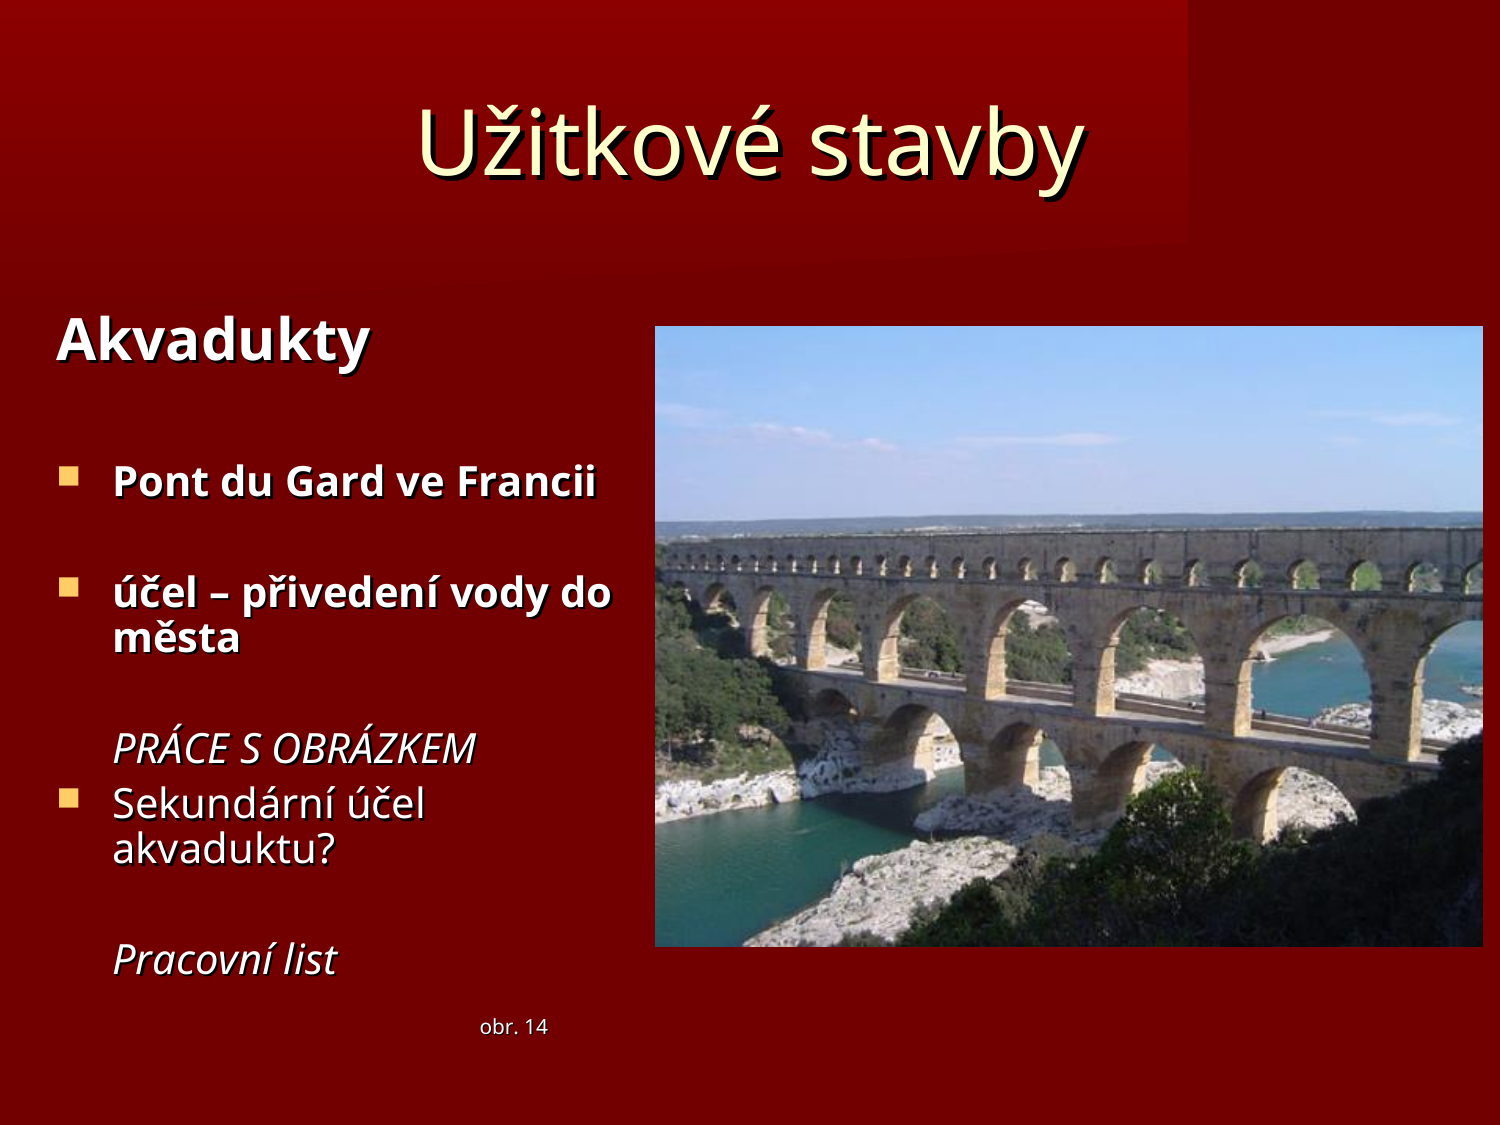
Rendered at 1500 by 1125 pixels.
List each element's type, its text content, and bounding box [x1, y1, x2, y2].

text_box [655, 326, 1483, 947]
list Akvadukty Pont du Gard ve Francii účel – přivedení vody do města PRÁCE S OBRÁZKEM Sekundární účel akvaduktu? Pracovní list obr. 14 [41, 302, 644, 1030]
title Užitkové stavby [75, 45, 1426, 233]
